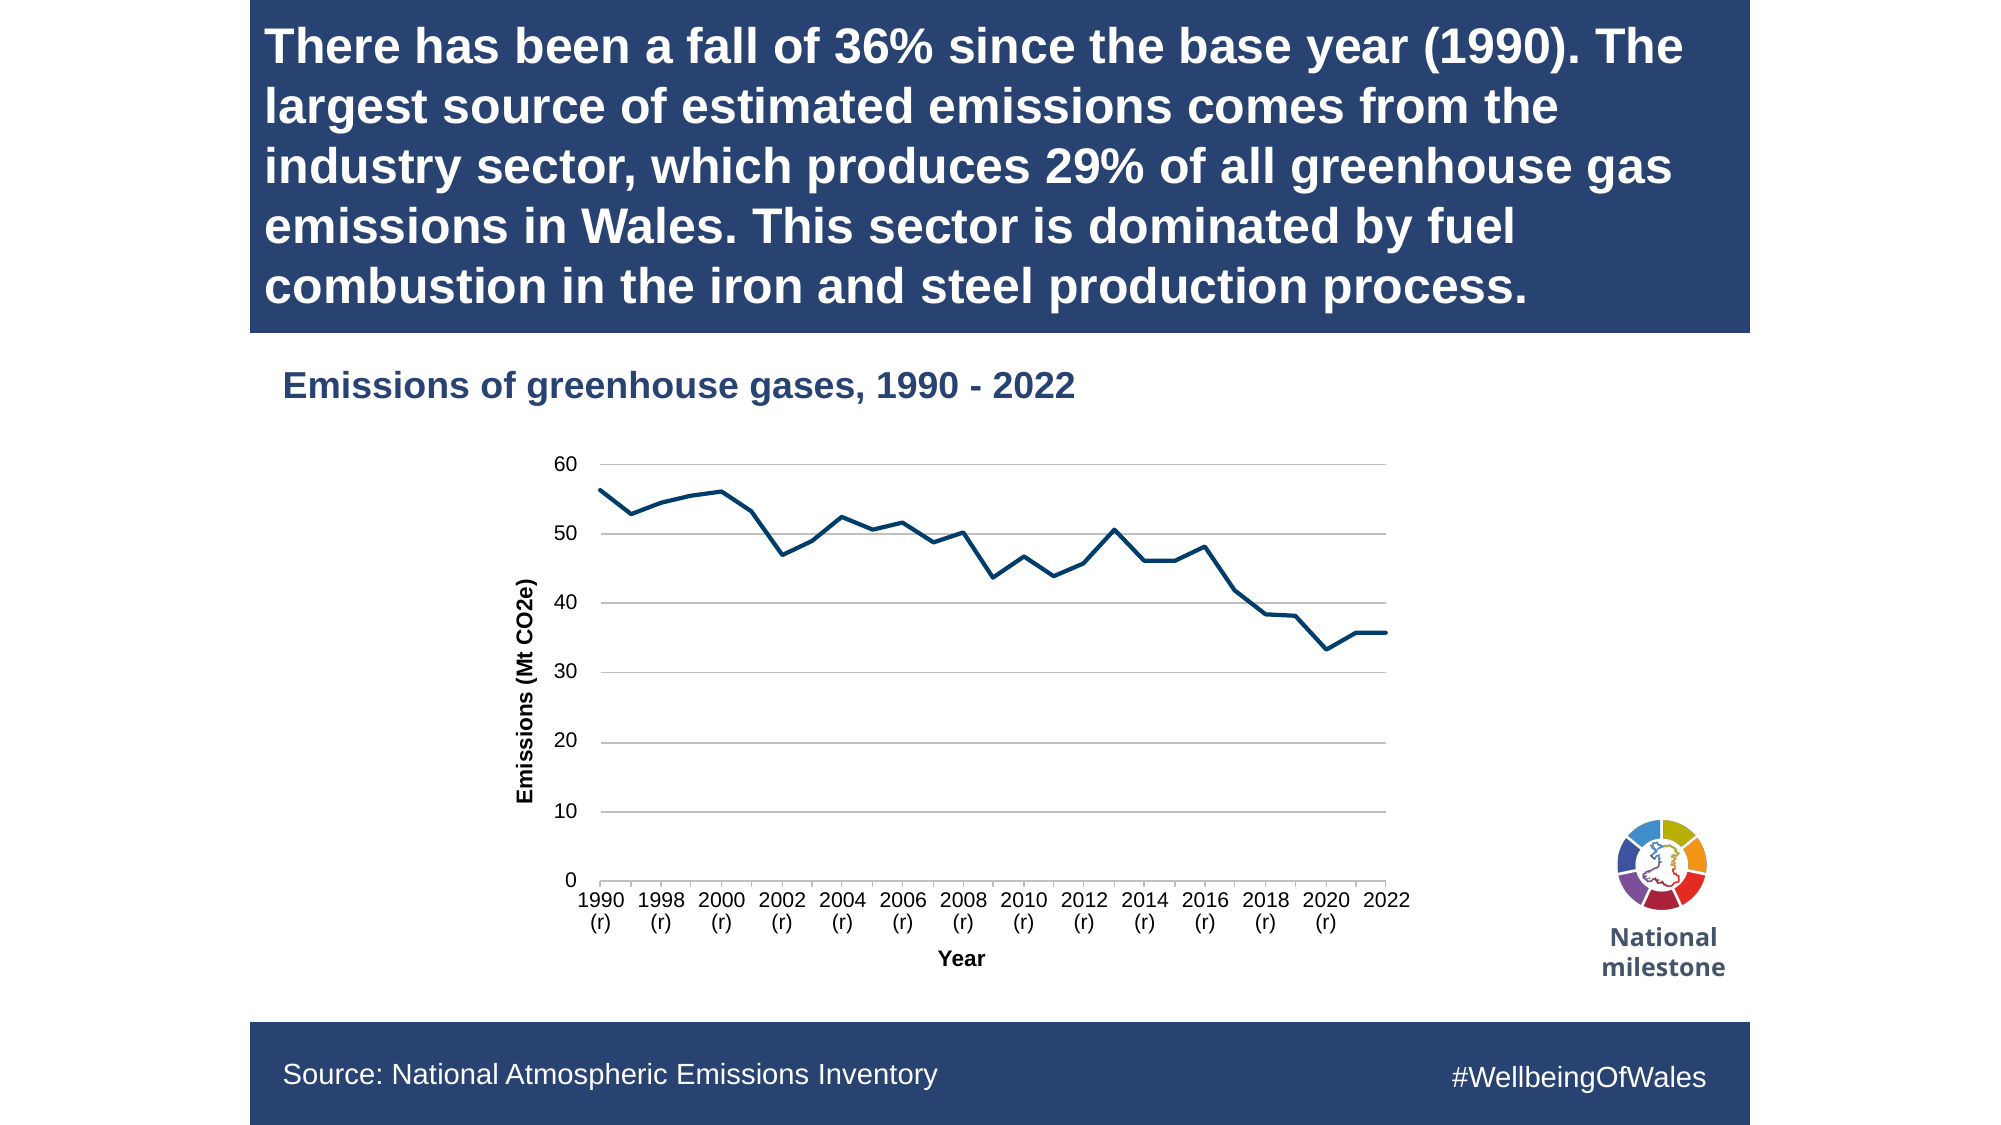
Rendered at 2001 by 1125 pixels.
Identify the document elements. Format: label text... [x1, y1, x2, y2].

text_box Emissions of greenhouse gases, 1990 - 2022 [268, 354, 1154, 414]
picture [496, 422, 1438, 989]
text_box Source: National Atmospheric Emissions Inventory [267, 1047, 968, 1110]
picture [1617, 820, 1711, 910]
text_box [250, 1022, 1750, 1125]
text_box National milestone [1566, 914, 1762, 990]
title There has been a fall of 36% since the base year (1990). The largest source of estimated emissions comes from the industry sector, which produces 29% of all greenhouse gas emissions in Wales. This sector is dominated by fuel combustion in the iron and steel production process. [249, 0, 1750, 332]
text_box #WellbeingOfWales [1437, 1050, 1734, 1101]
